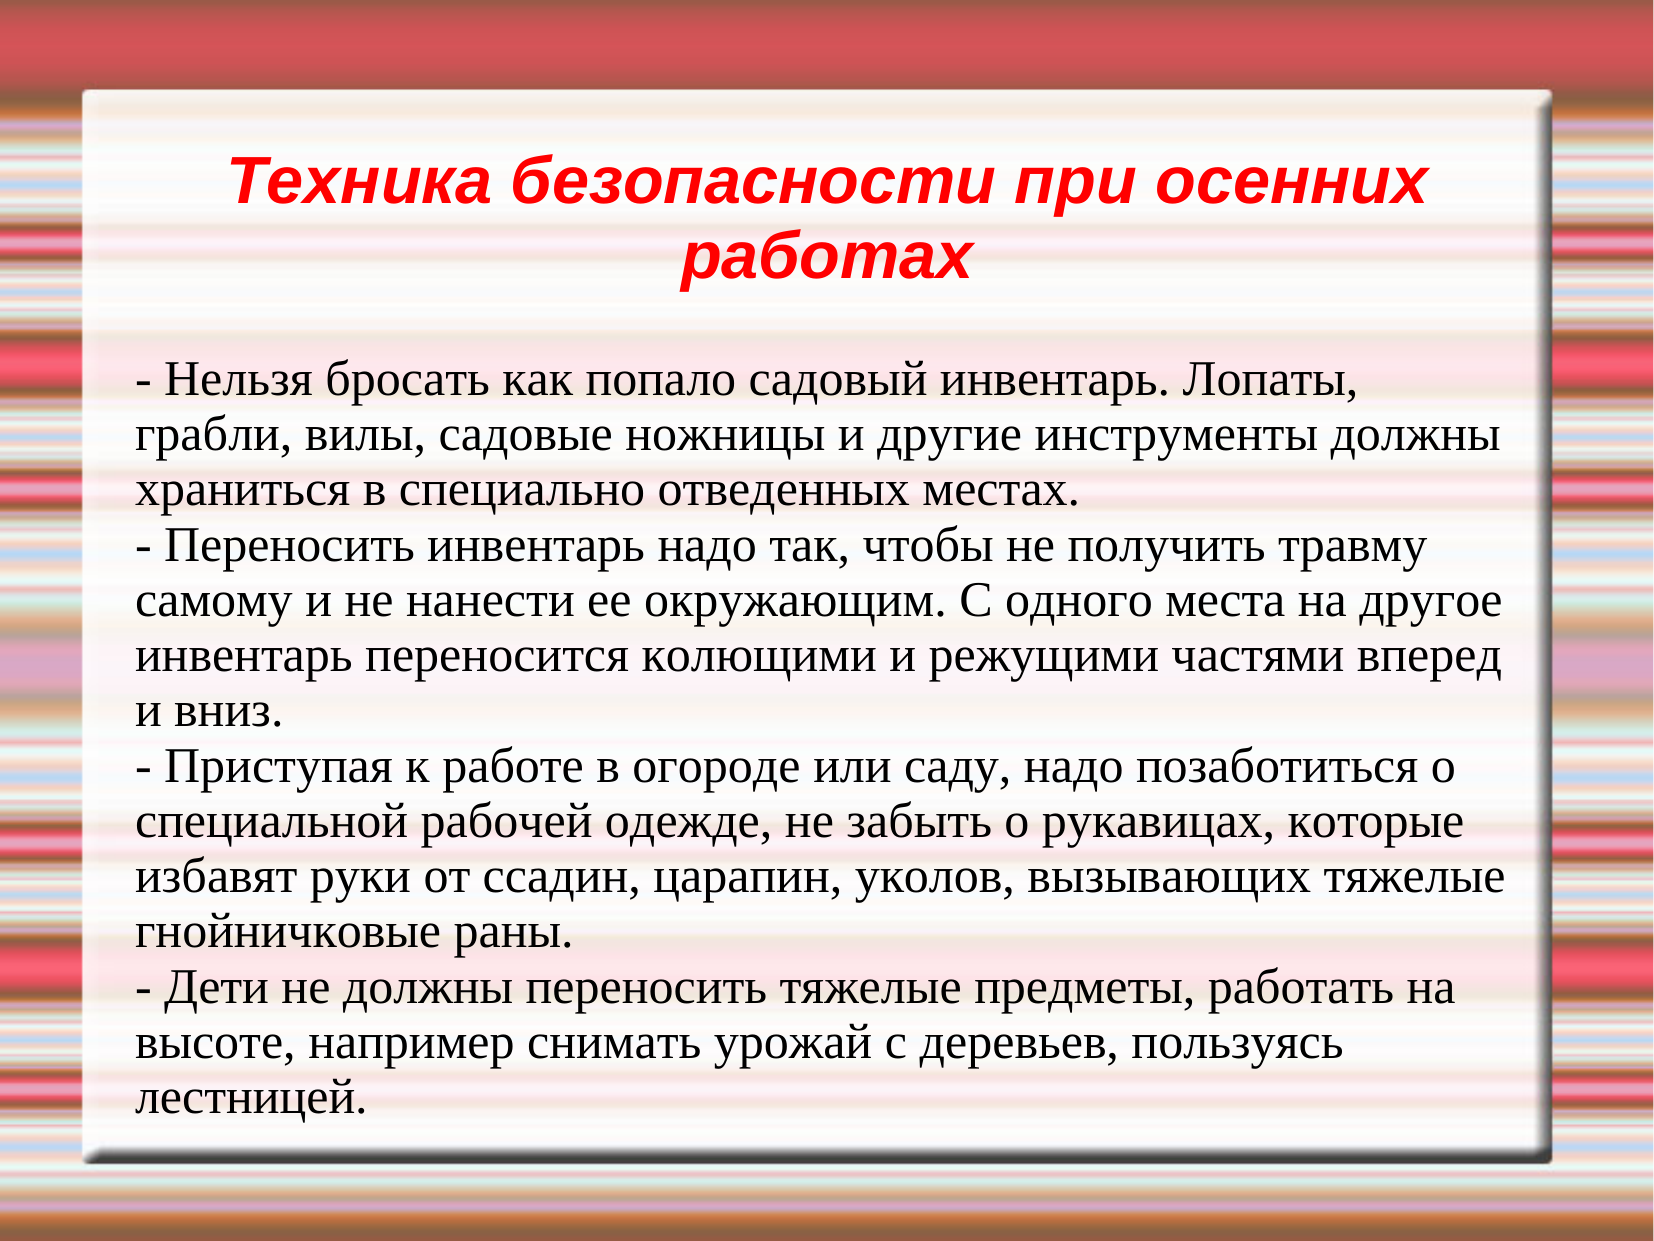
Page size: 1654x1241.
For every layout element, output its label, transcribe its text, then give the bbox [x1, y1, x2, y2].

title Техника безопасности при осенних работах [121, 114, 1534, 322]
list - Нельзя бросать как попало садовый инвентарь. Лопаты, грабли, вилы, садовые ножницы и другие инструменты должны храниться в специально отведенных местах. - Переносить инвентарь надо так, чтобы не получить травму самому и не нанести ее окружающим. С одного места на другое инвентарь переносится колющими и режущими частями вперед и вниз. - Приступая к работе в огороде или саду, надо позаботиться о специальной рабочей одежде, не забыть о рукавицах, которые избавят руки от ссадин, царапин, уколов, вызывающих тяжелые гнойничковые раны. - Дети не должны переносить тяжелые предметы, работать на высоте, например снимать урожай с деревьев, пользуясь лестницей. [134, 350, 1516, 1139]
picture [0, 0, 1654, 1241]
